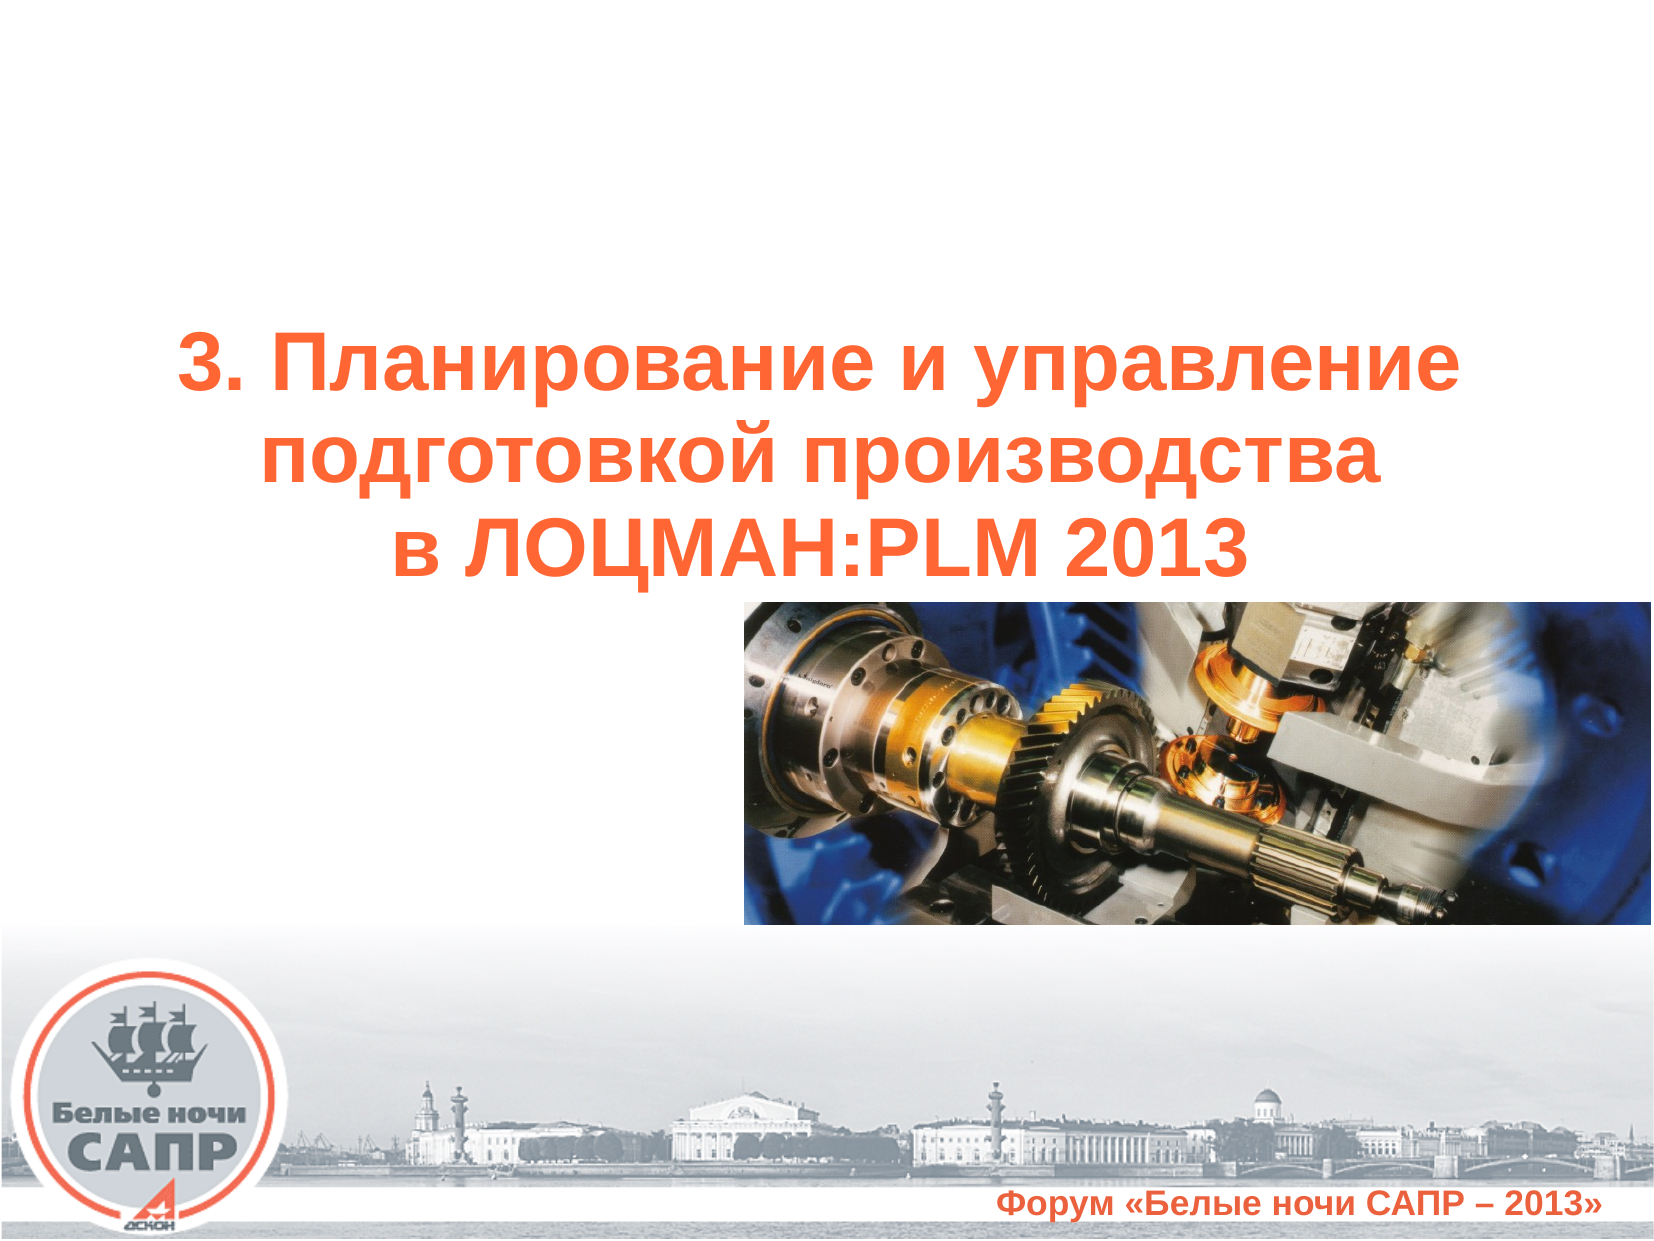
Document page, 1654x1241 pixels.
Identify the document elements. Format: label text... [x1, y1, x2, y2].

title 3. Планирование и управление подготовкой производства в ЛОЦМАН:PLM 2013 [76, 314, 1565, 594]
picture [1, 0, 1654, 1239]
